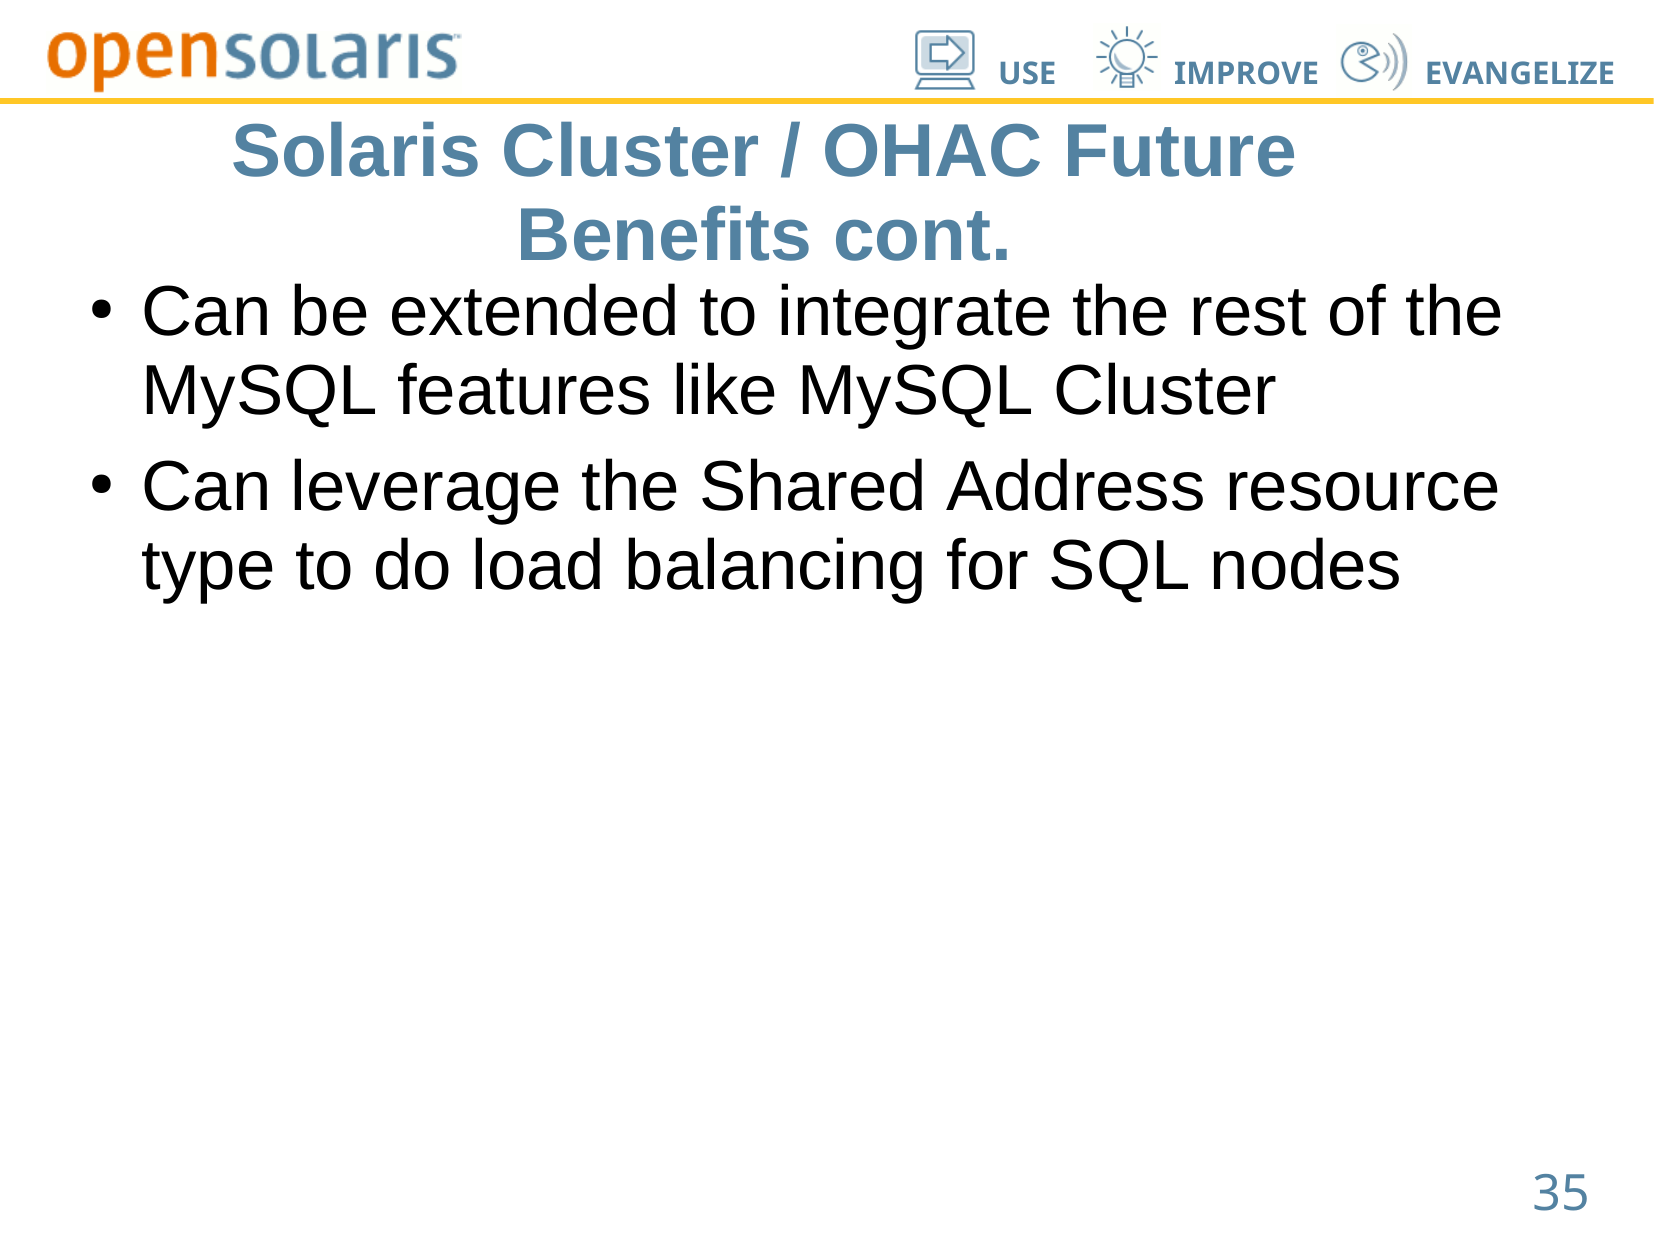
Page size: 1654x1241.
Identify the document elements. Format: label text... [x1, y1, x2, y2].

picture [1093, 23, 1161, 91]
picture [46, 31, 462, 94]
list Can be extended to integrate the rest of the MySQL features like MySQL Cluster Can leverage the Shared Address resource type to do load balancing for SQL nodes [70, 271, 1545, 769]
picture [907, 22, 983, 98]
picture [1336, 24, 1412, 98]
title Solaris Cluster / OHAC Future Benefits cont. [82, 108, 1447, 271]
